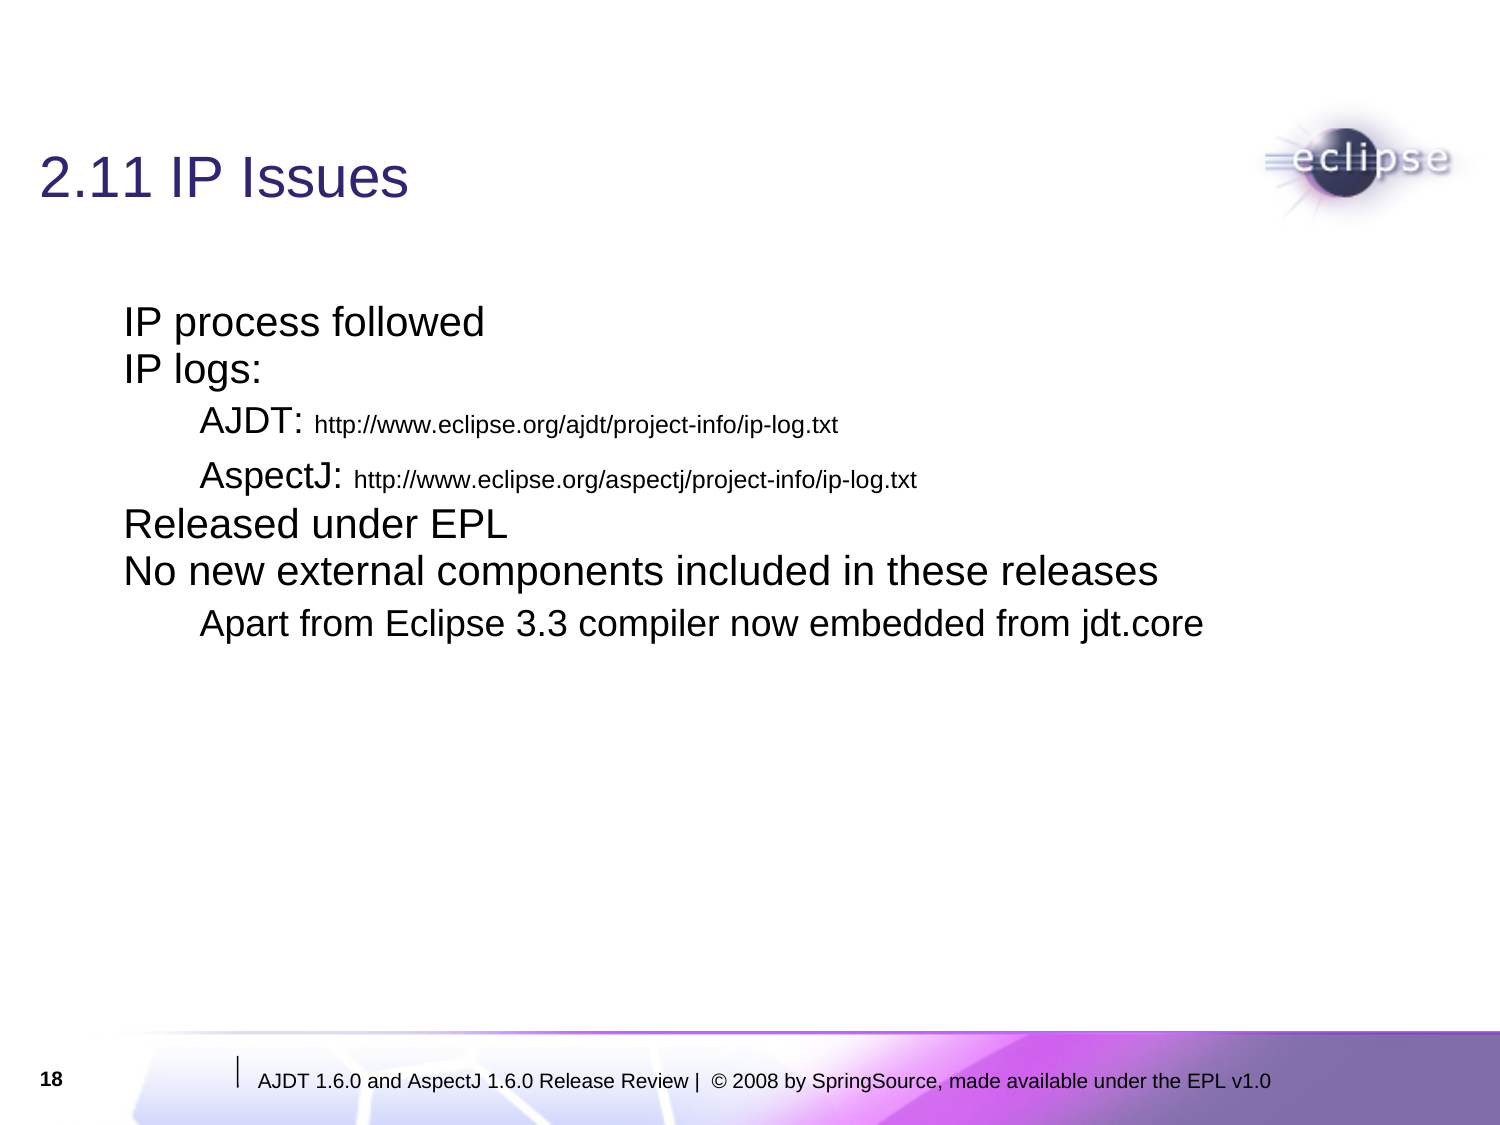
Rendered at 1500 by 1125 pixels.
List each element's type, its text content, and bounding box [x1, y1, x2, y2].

list IP process followed IP logs: AJDT: http://www.eclipse.org/ajdt/project-info/ip-log.txt AspectJ: http://www.eclipse.org/aspectj/project-info/ip-log.txt Released under EPL No new external components included in these releases Apart from Eclipse 3.3 compiler now embedded from jdt.core [108, 291, 1378, 932]
picture [1234, 30, 1488, 284]
picture [0, 1031, 1500, 1125]
title 2.11 IP Issues [25, 142, 1378, 225]
